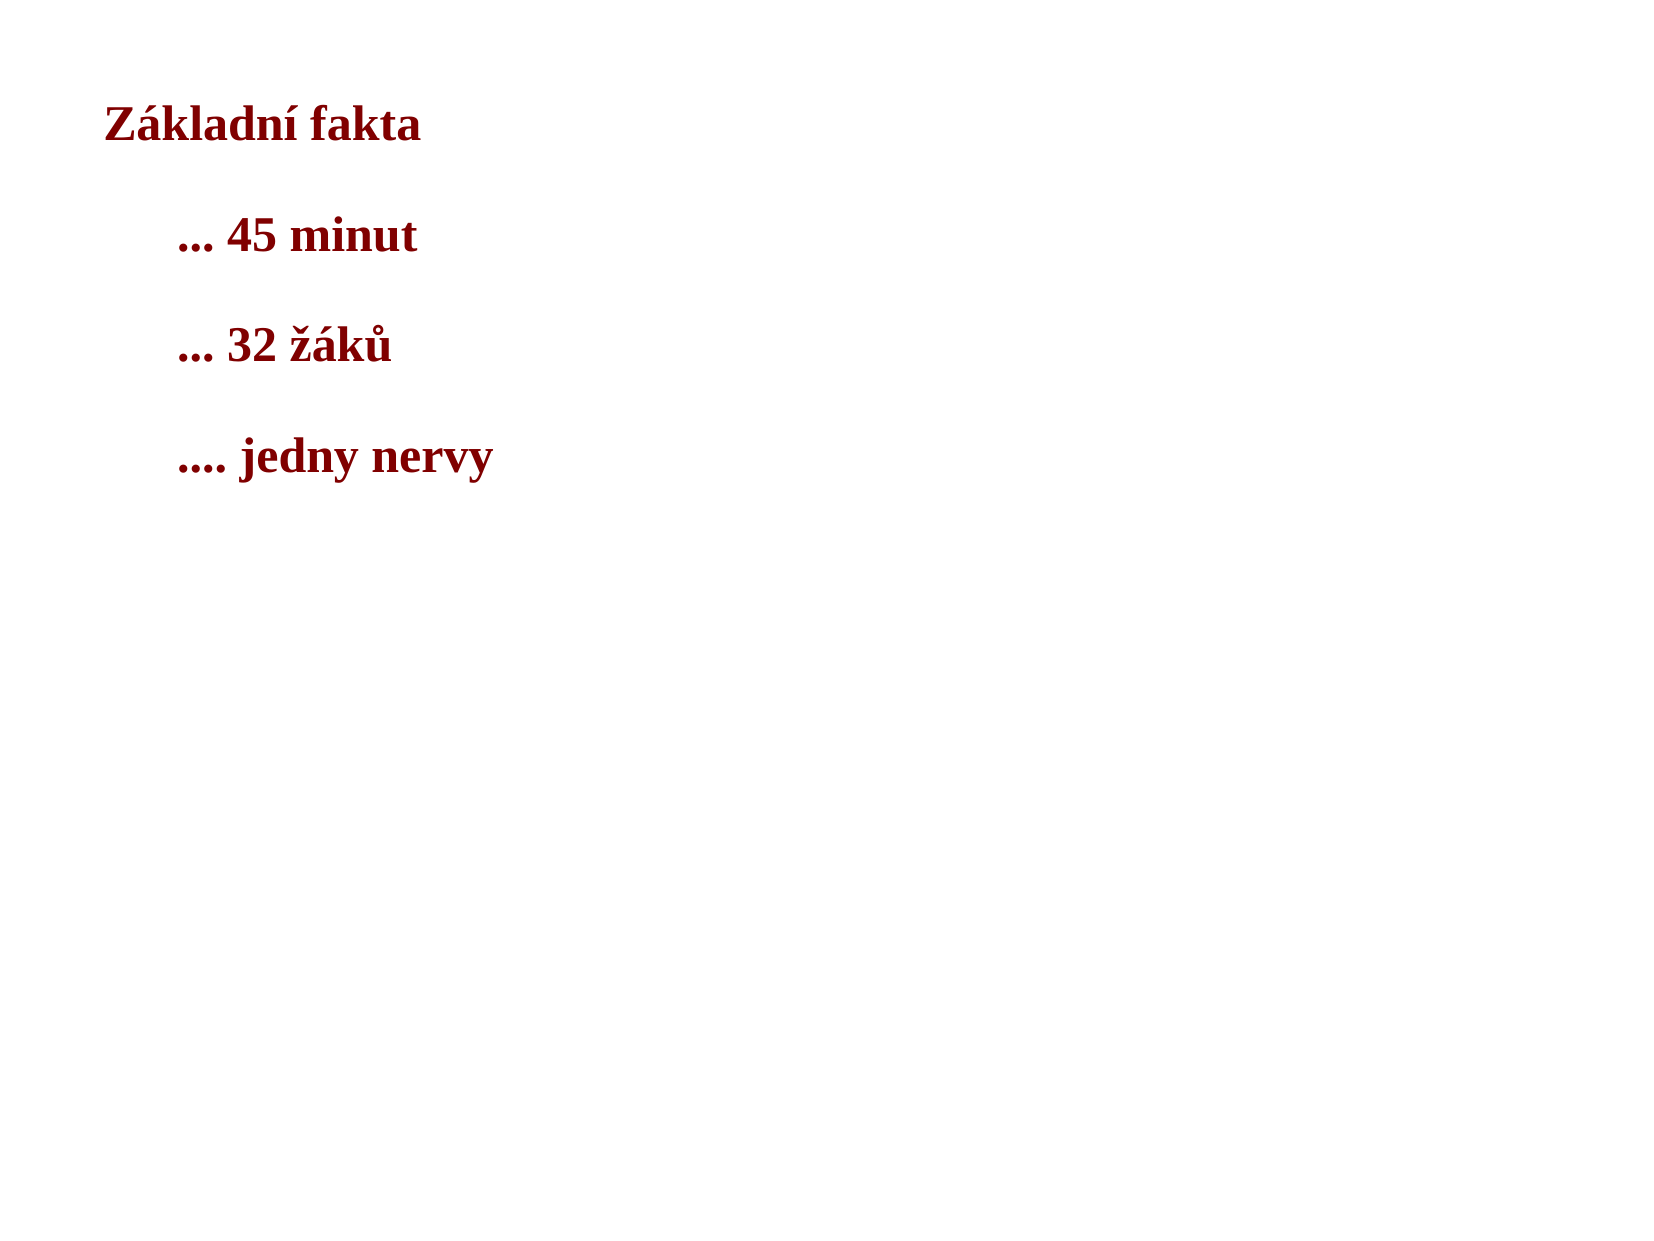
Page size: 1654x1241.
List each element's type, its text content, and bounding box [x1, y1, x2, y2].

text_box Základní fakta ... 45 minut ... 32 žáků .... jedny nervy [88, 88, 509, 500]
